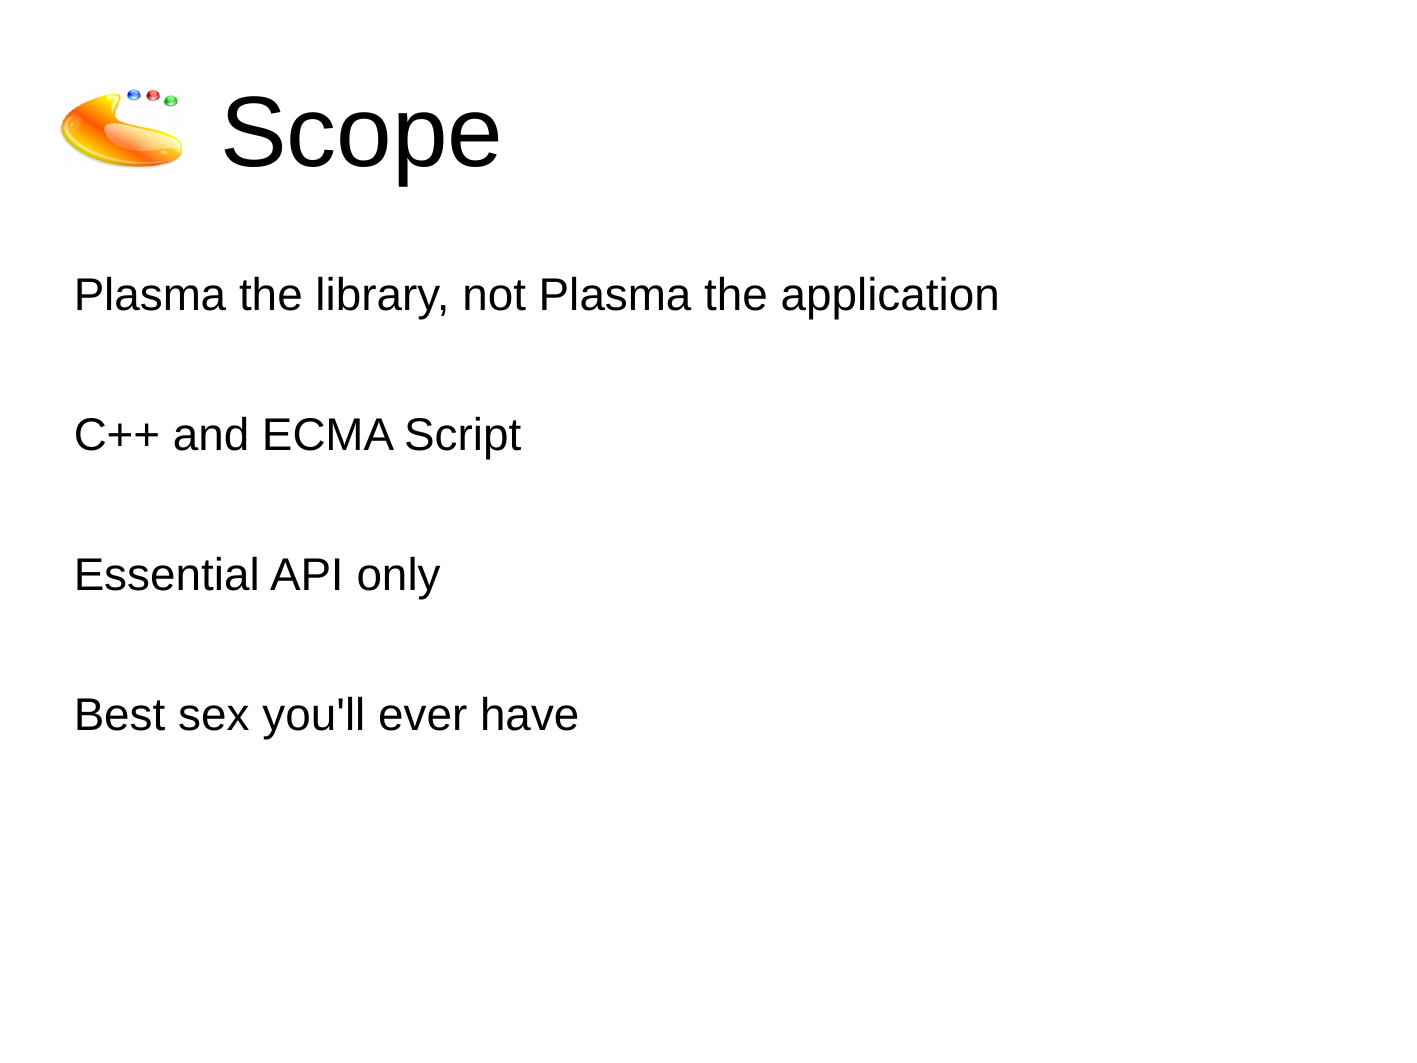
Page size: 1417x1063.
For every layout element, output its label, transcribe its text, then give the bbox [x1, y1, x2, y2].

text_box Plasma the library, not Plasma the application C++ and ECMA Script Essential API only Best sex you'll ever have [59, 236, 1417, 1034]
text_box Scope [205, 68, 1358, 188]
picture [60, 89, 183, 170]
